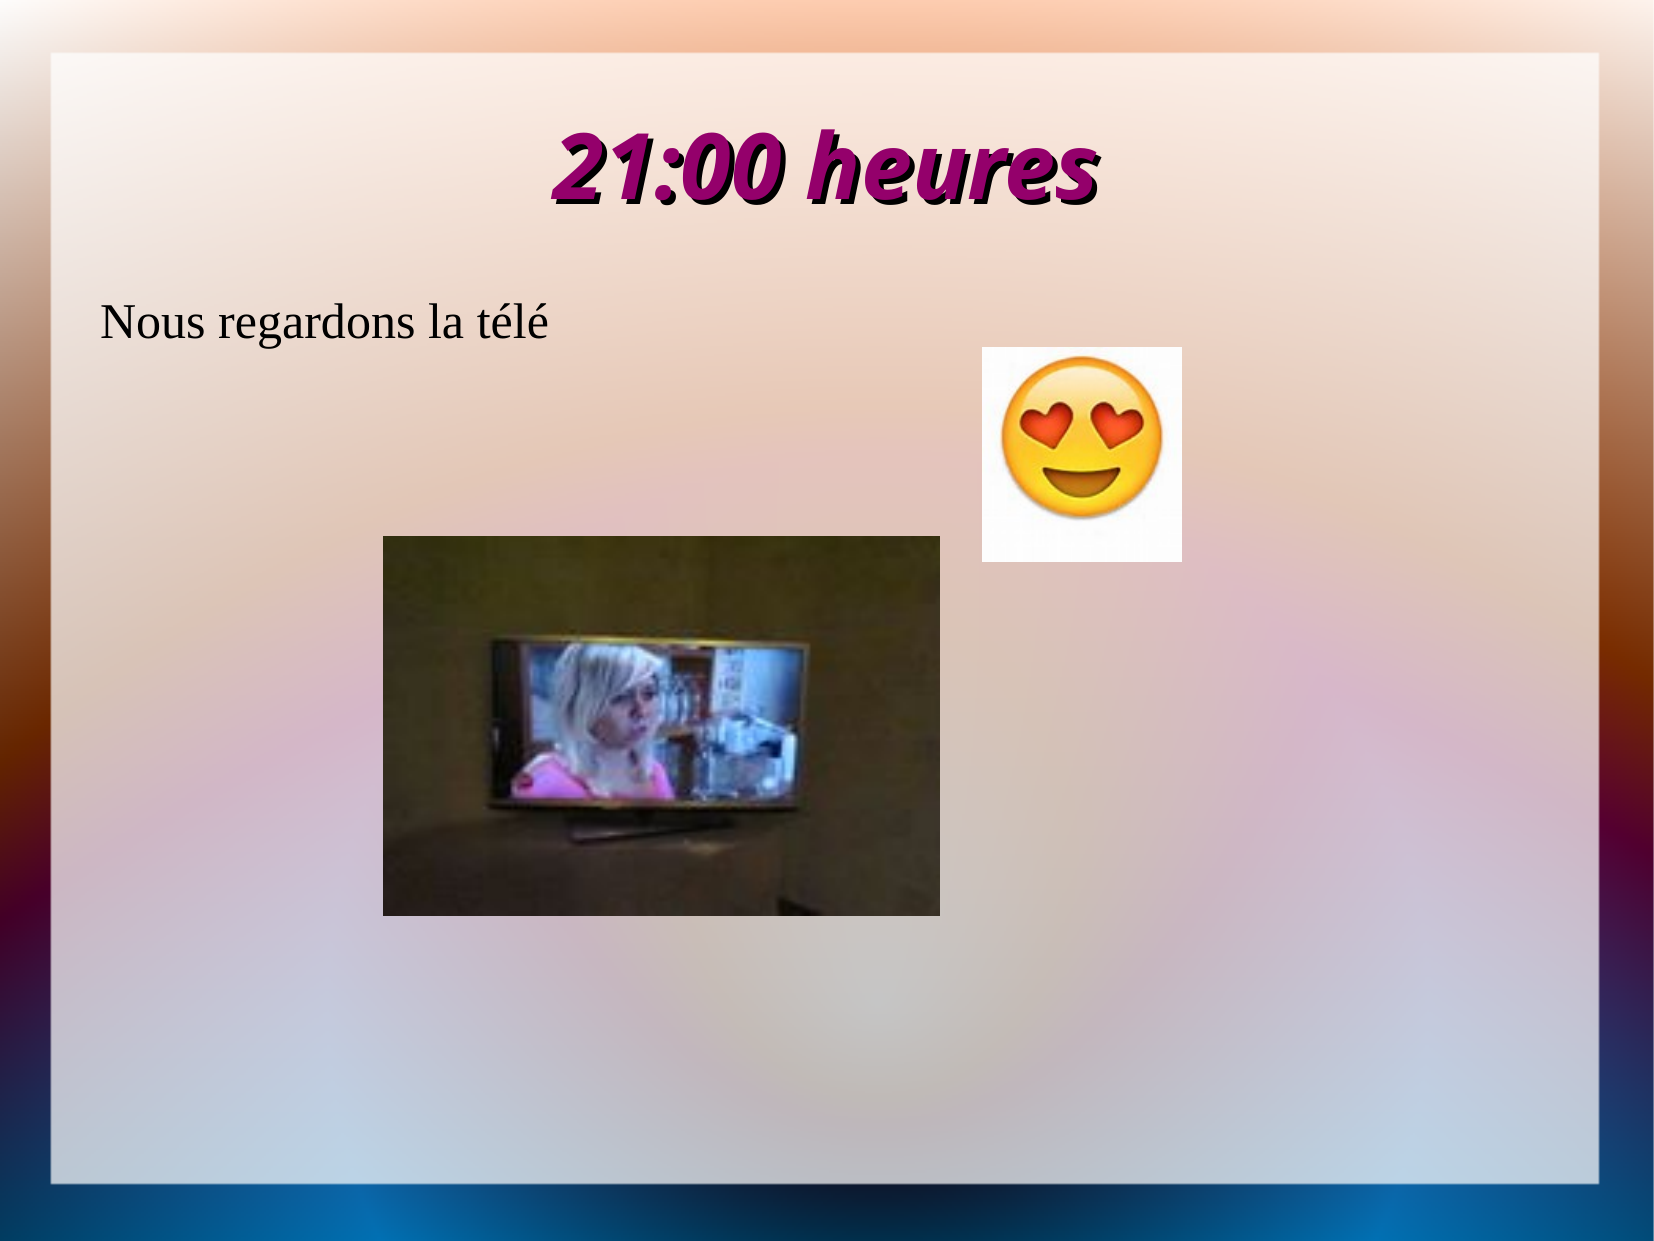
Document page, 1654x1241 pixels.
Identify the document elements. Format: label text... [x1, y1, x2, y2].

picture [0, 0, 1654, 1241]
title 21:00 heures [82, 55, 1571, 263]
list Nous regardons la télé [82, 290, 1571, 1034]
